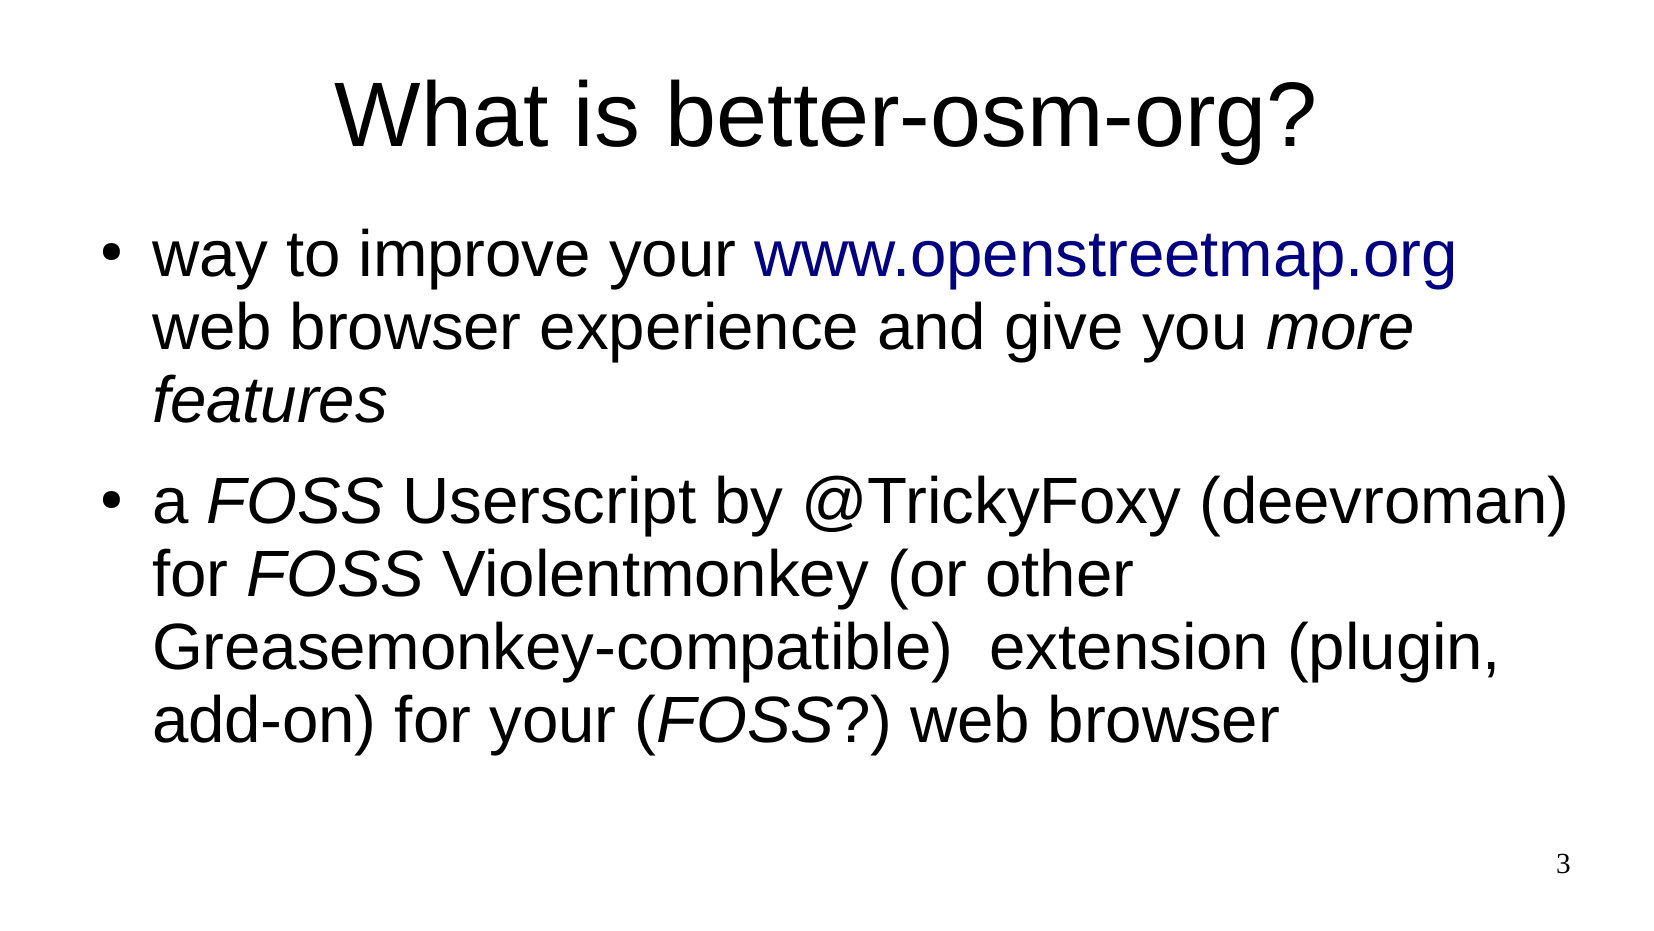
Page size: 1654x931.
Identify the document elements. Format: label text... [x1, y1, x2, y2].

list way to improve your www.openstreetmap.org web browser experience and give you more features a FOSS Userscript by @TrickyFoxy (deevroman) for FOSS Violentmonkey (or other Greasemonkey-compatible) extension (plugin, add-on) for your (FOSS?) web browser [82, 217, 1571, 758]
title What is better-osm-org? [82, 37, 1571, 193]
